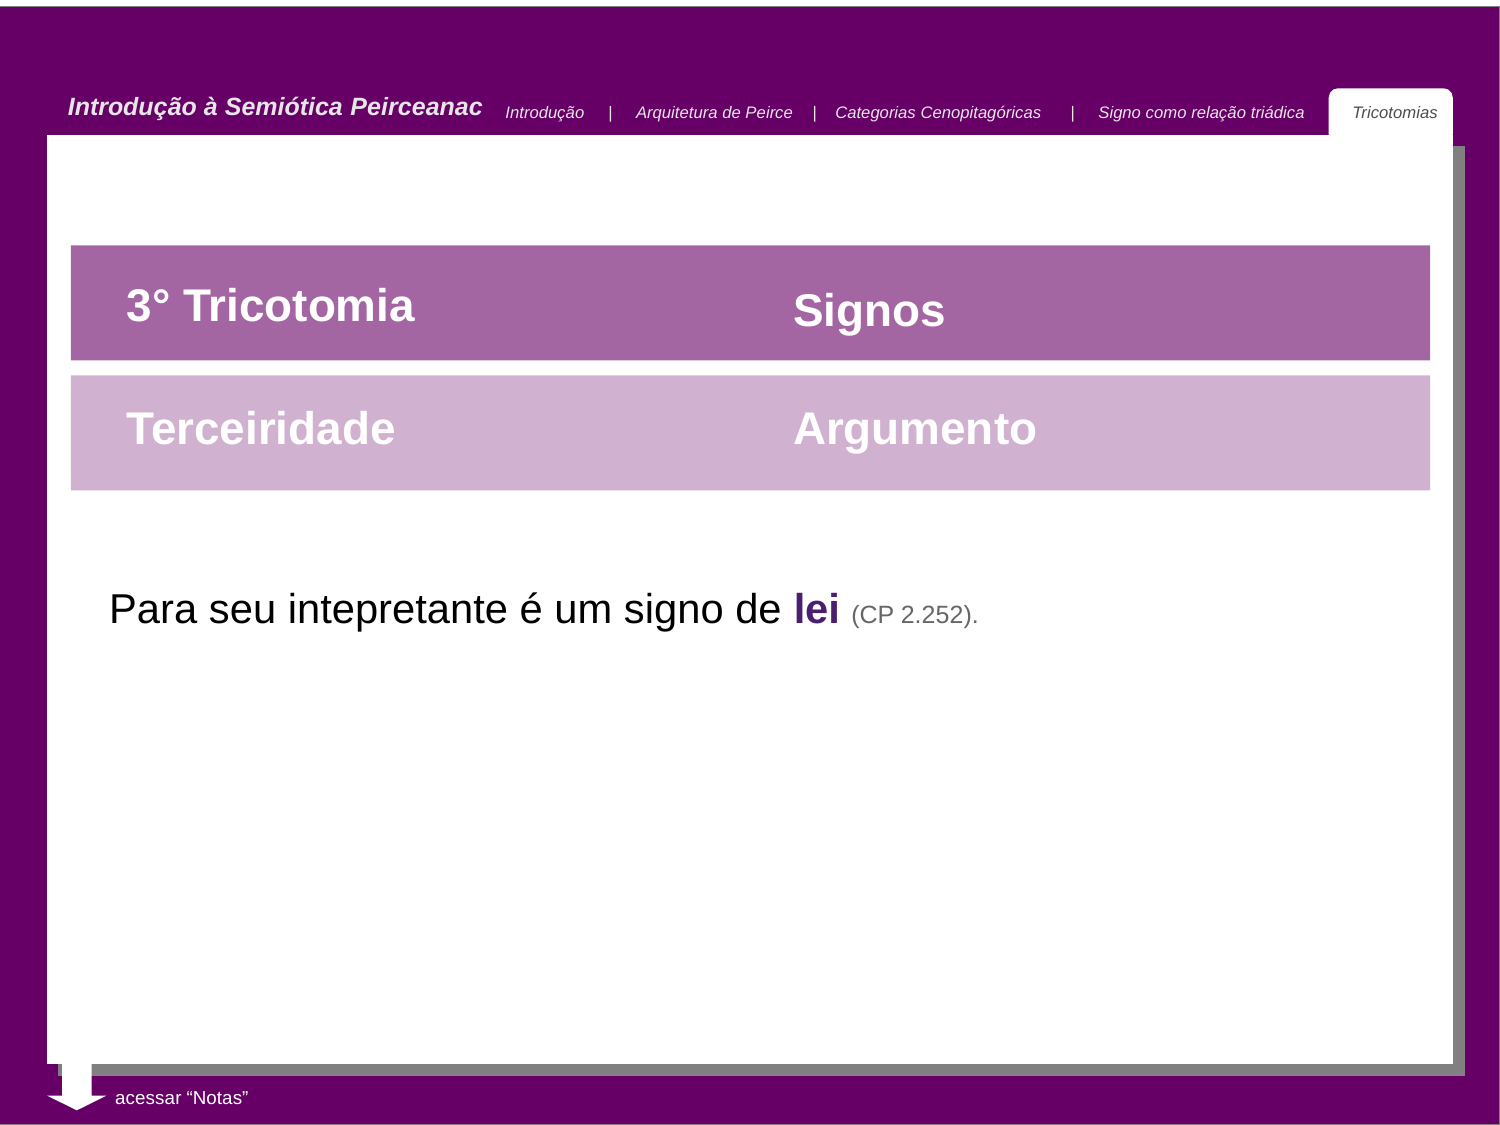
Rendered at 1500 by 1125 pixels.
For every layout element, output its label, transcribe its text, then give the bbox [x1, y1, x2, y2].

text_box Terceiridade [112, 396, 532, 507]
text_box [70, 245, 1431, 361]
text_box 3° Tricotomia [112, 272, 532, 375]
text_box Signos [778, 277, 1170, 389]
text_box Para seu intepretante é um signo de lei (CP 2.252). [94, 549, 1205, 760]
text_box acessar “Notas” [100, 1080, 278, 1117]
text_box Argumento [778, 395, 1170, 507]
text_box [70, 375, 1431, 491]
text_box [47, 1051, 100, 1111]
